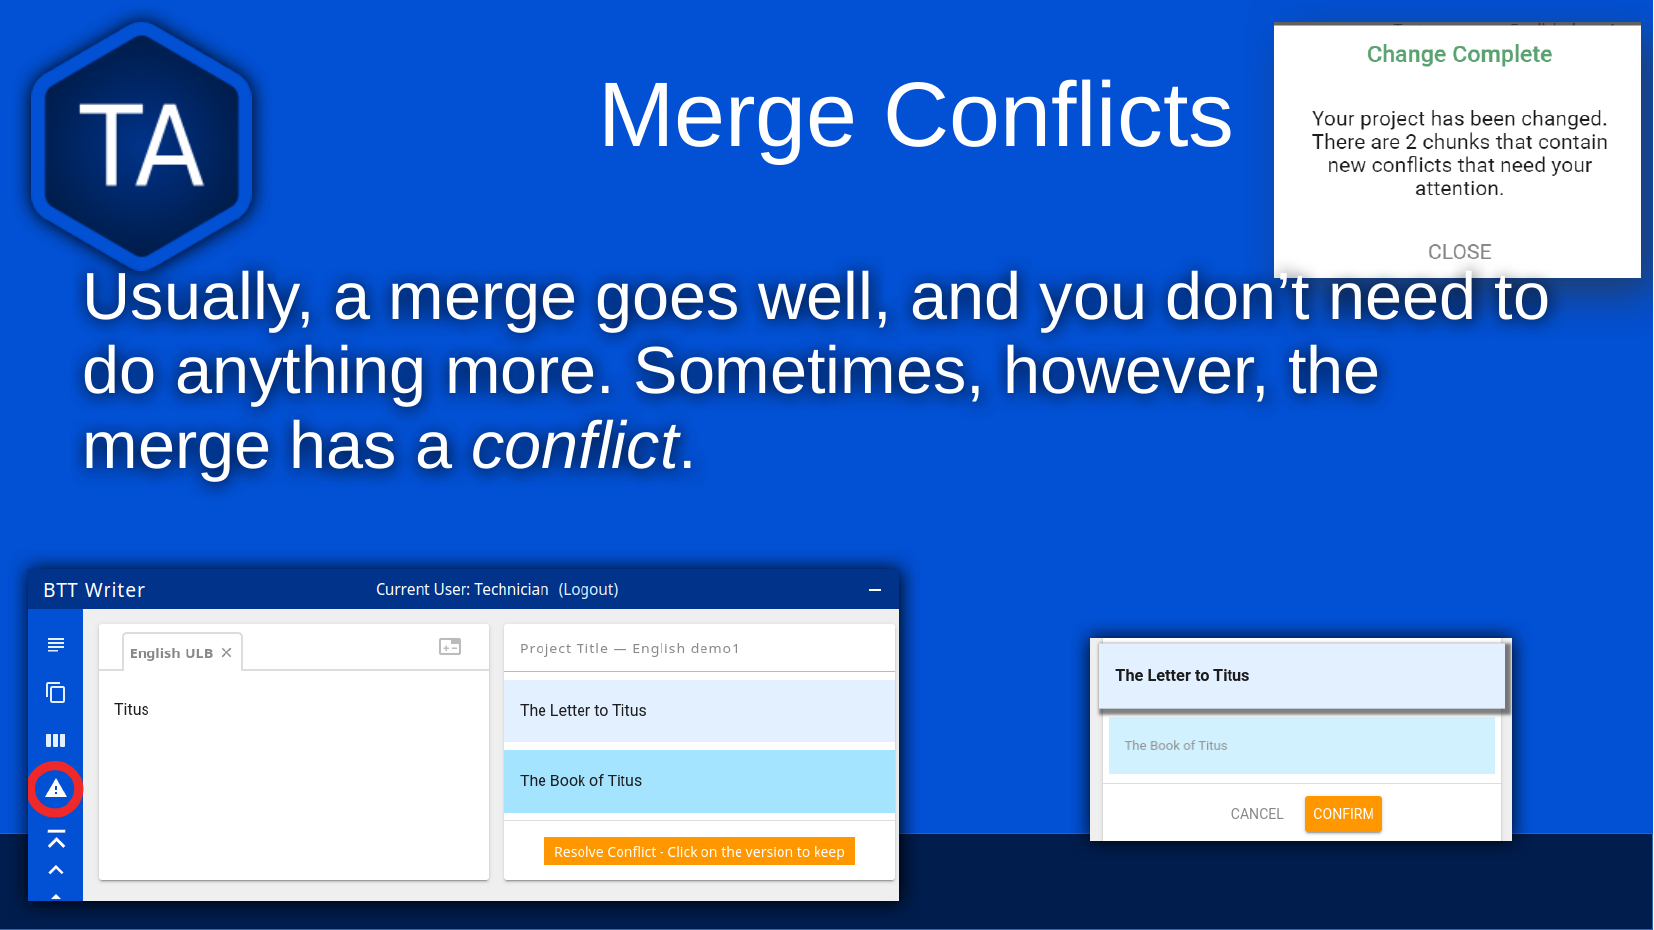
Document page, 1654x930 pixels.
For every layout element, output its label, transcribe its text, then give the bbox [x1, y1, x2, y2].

picture [1274, 22, 1641, 278]
title Merge Conflicts [263, 37, 1571, 193]
picture [1090, 638, 1512, 841]
picture [28, 569, 899, 901]
picture [31, 22, 252, 271]
list Usually, a merge goes well, and you don’t need to do anything more. Sometimes, however, the merge has a conflict. [82, 258, 1571, 570]
